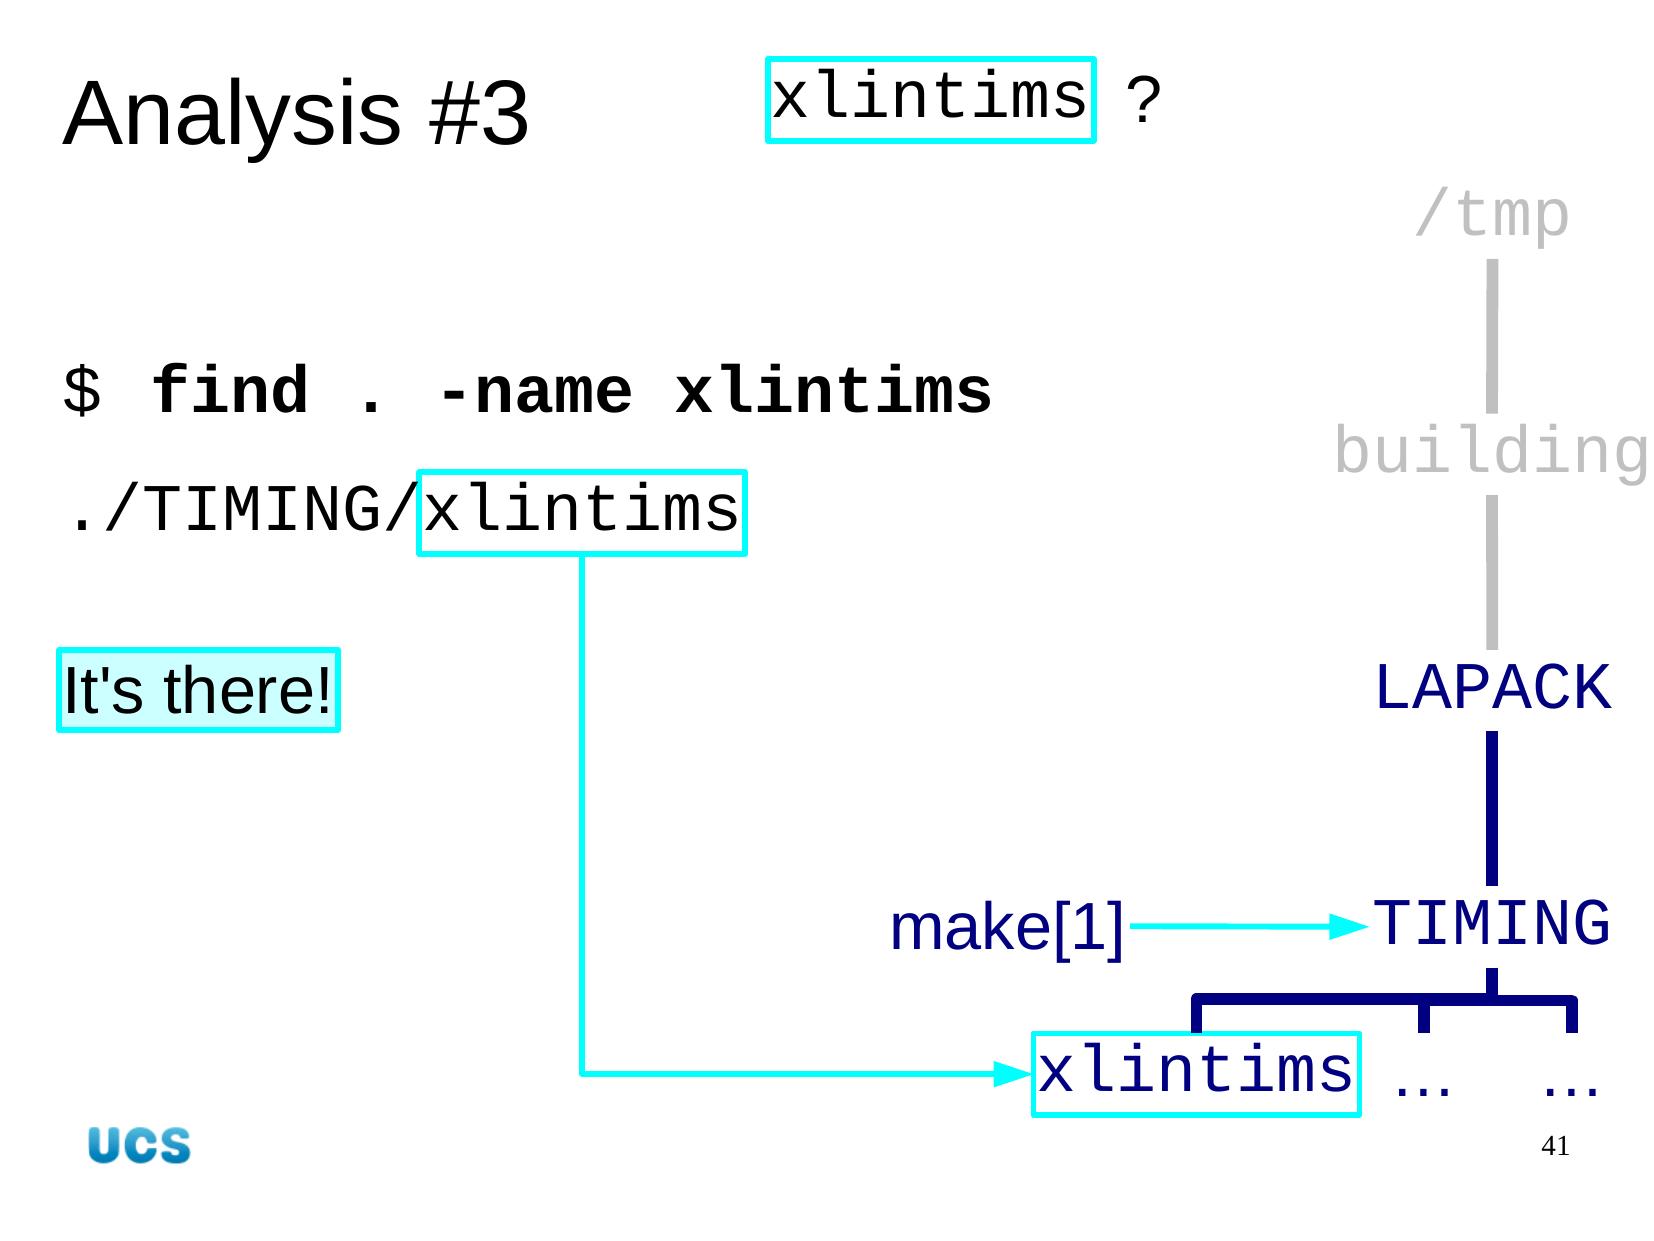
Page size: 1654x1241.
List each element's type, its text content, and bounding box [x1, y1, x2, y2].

text_box xlintims [426, 472, 746, 554]
text_box building [1329, 413, 1654, 496]
text_box . [348, 354, 395, 436]
text_box /tmp [1409, 177, 1576, 259]
text_box Analysis #3 [59, 59, 535, 168]
text_box TIMING [1369, 886, 1616, 968]
text_box xlintims [1033, 1033, 1360, 1115]
text_box $ [59, 354, 106, 436]
text_box ? [1122, 59, 1166, 140]
text_box find [147, 354, 314, 436]
text_box LAPACK [1369, 649, 1616, 732]
text_box It's there! [59, 649, 338, 731]
text_box … [1387, 1033, 1461, 1115]
text_box make[1] [886, 885, 1131, 967]
text_box ./TIMING/ [59, 472, 426, 554]
text_box xlintims [767, 59, 1094, 141]
picture [88, 1126, 191, 1165]
text_box -name xlintims [431, 354, 998, 436]
text_box … [1535, 1033, 1609, 1115]
